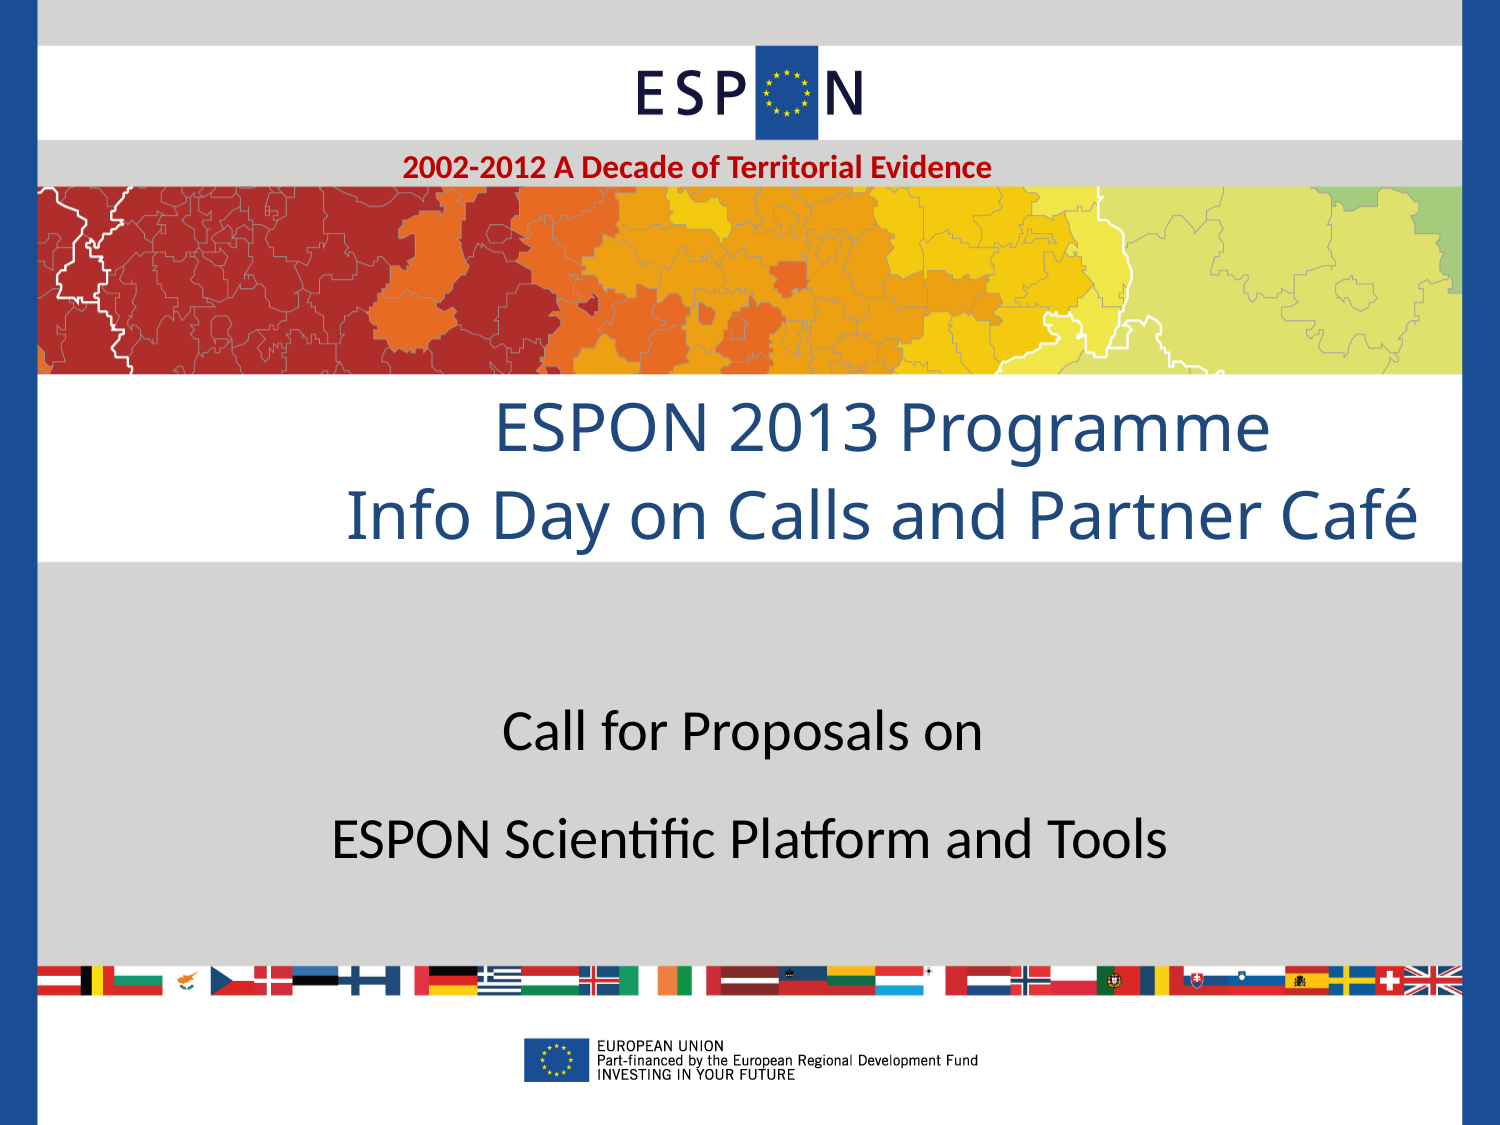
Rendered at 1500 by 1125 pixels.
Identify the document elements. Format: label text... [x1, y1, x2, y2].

text_box 2002-2012 A Decade of Territorial Evidence [387, 137, 1100, 193]
text_box Call for Proposals on ESPON Scientific Platform and Tools [99, 587, 1400, 950]
text_box ESPON 2013 Programme Info Day on Calls and Partner Café [275, 375, 1225, 563]
picture [0, 0, 1500, 1125]
